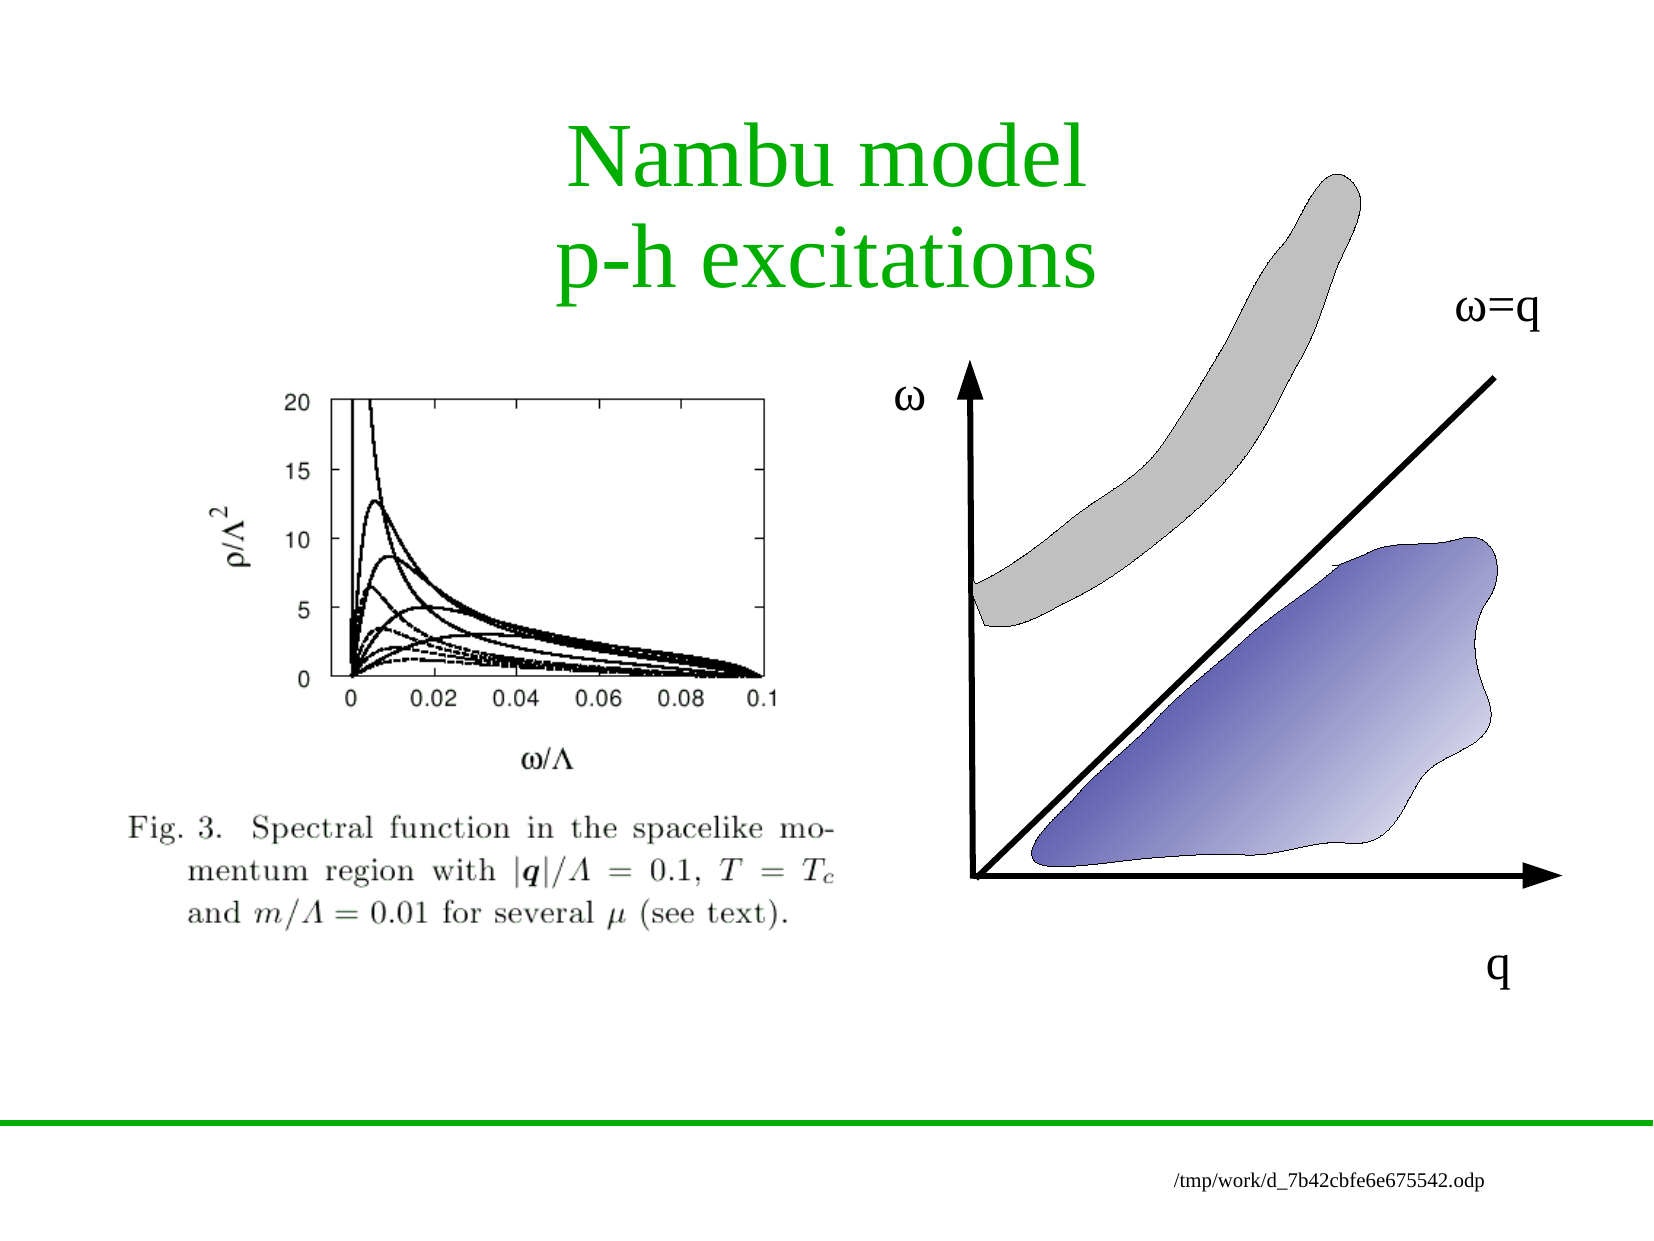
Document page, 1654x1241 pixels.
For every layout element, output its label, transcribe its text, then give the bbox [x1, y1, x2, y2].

text_box q [1485, 934, 1511, 990]
text_box ω [893, 365, 927, 421]
picture [38, 324, 870, 984]
title Nambu model p-h excitations [121, 102, 1534, 310]
text_box [1031, 537, 1498, 867]
text_box ω=q [1454, 277, 1541, 333]
text_box [972, 174, 1361, 627]
